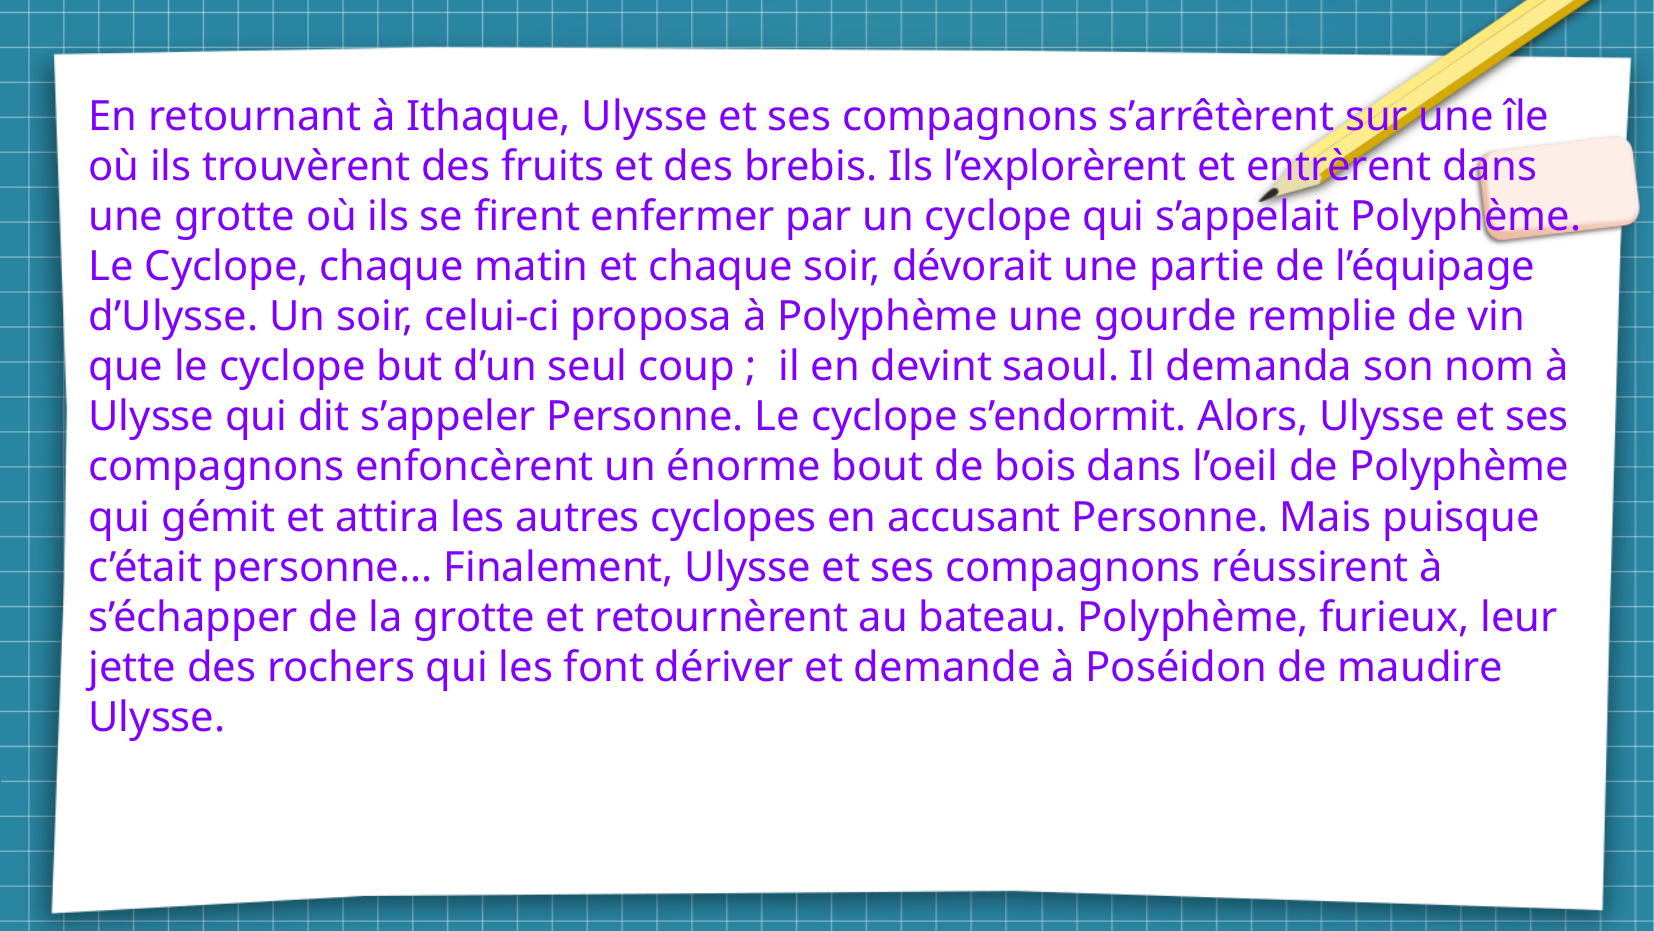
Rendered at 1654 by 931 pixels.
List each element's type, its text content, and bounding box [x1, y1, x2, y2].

title [76, 54, 1565, 211]
list En retournant à Ithaque, Ulysse et ses compagnons s’arrêtèrent sur une île où ils trouvèrent des fruits et des brebis. Ils l’explorèrent et entrèrent dans une grotte où ils se firent enfermer par un cyclope qui s’appelait Polyphème. Le Cyclope, chaque matin et chaque soir, dévorait une partie de l’équipage d’Ulysse. Un soir, celui-ci proposa à Polyphème une gourde remplie de vin que le cyclope but d’un seul coup ; il en devint saoul. Il demanda son nom à Ulysse qui dit s’appeler Personne. Le cyclope s’endormit. Alors, Ulysse et ses compagnons enfoncèrent un énorme bout de bois dans l’oeil de Polyphème qui gémit et attira les autres cyclopes en accusant Personne. Mais puisque c’était personne... Finalement, Ulysse et ses compagnons réussirent à s’échapper de la grotte et retournèrent au bateau. Polyphème, furieux, leur jette des rochers qui les font dériver et demande à Poséidon de maudire Ulysse. [88, 88, 1595, 857]
picture [0, 0, 1654, 931]
